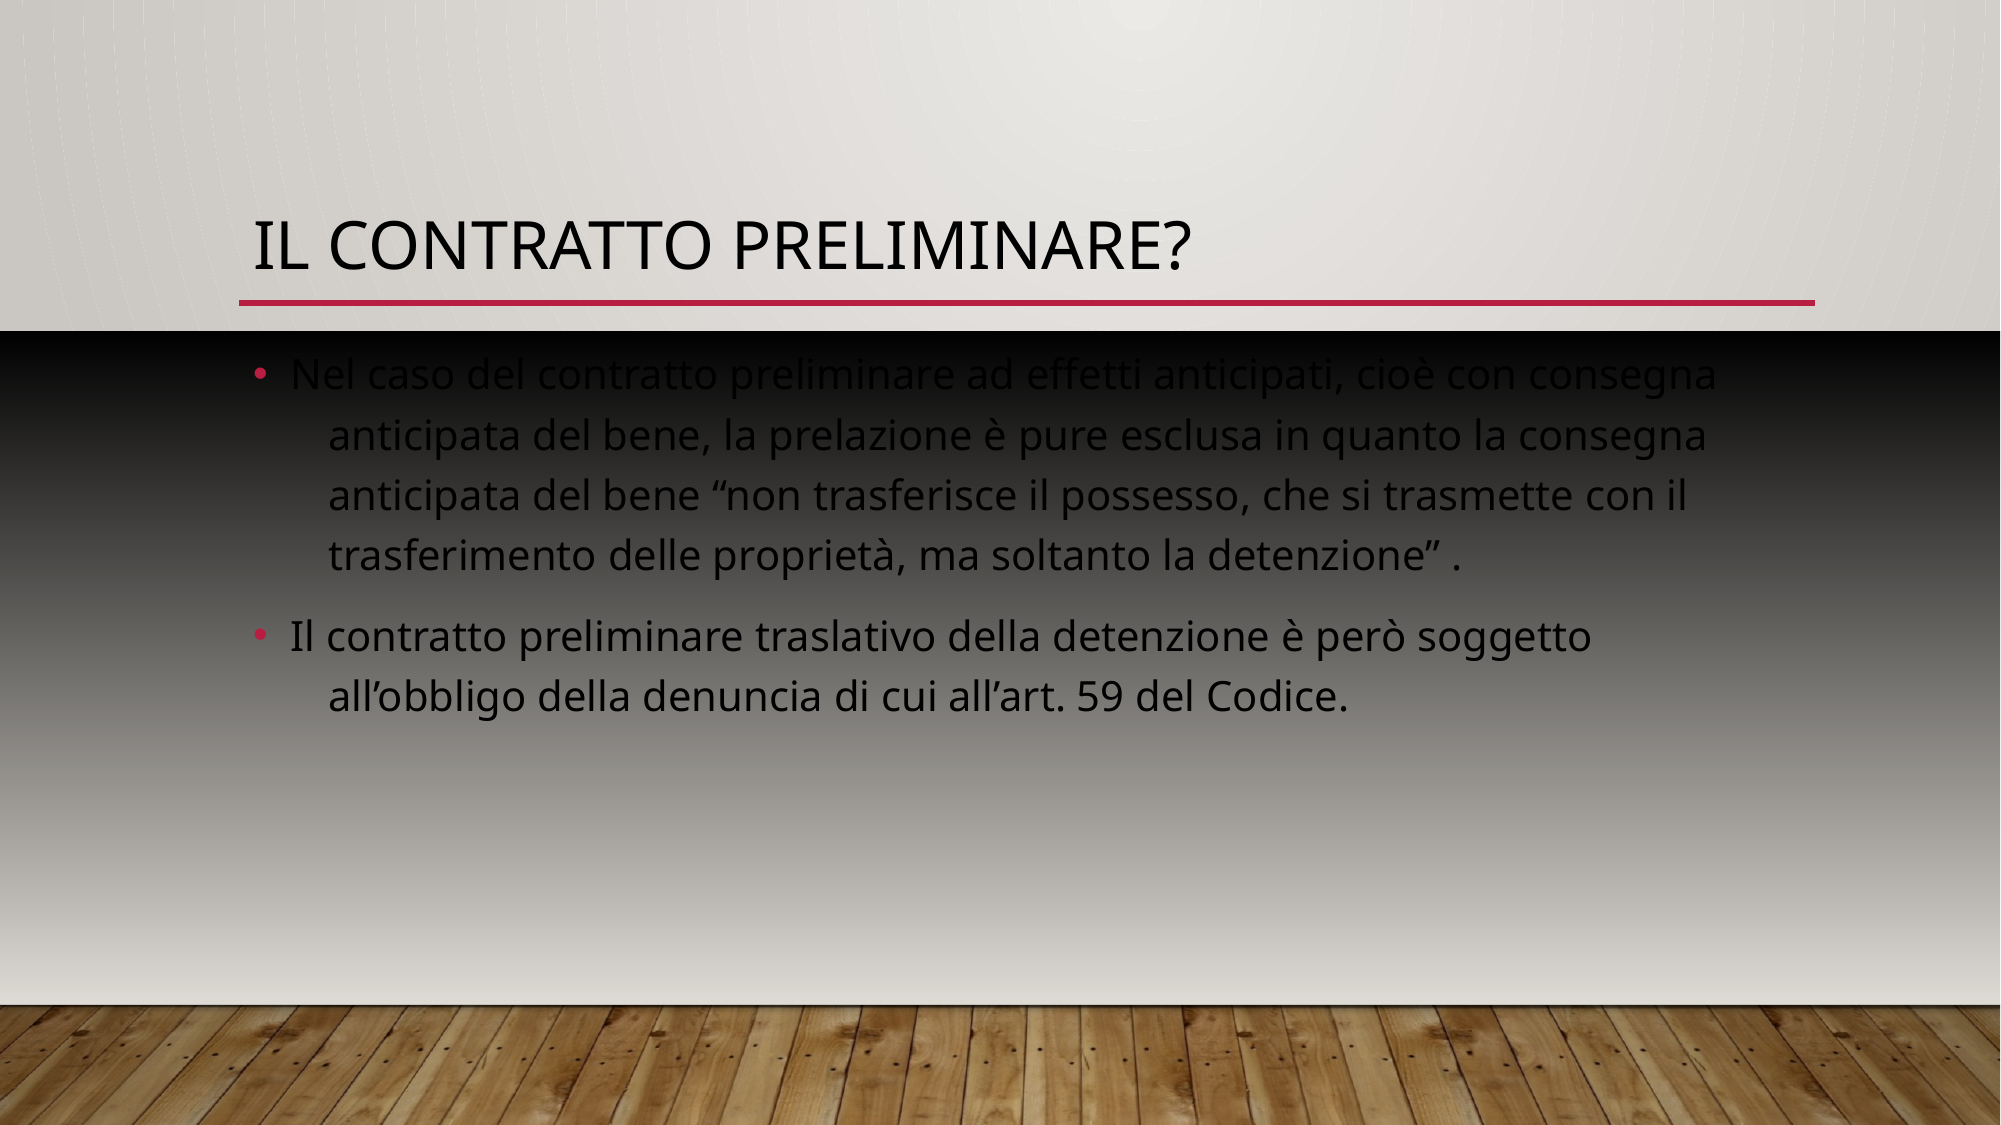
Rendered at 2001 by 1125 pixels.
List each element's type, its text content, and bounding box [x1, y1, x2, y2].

list Nel caso del contratto preliminare ad effetti anticipati, cioè con consegna anticipata del bene, la prelazione è pure esclusa in quanto la consegna anticipata del bene “non trasferisce il possesso, che si trasmette con il trasferimento delle proprietà, ma soltanto la detenzione” . Il contratto preliminare traslativo della detenzione è però soggetto all’obbligo della denuncia di cui all’art. 59 del Codice. [238, 330, 1814, 897]
title Il contratto preliminare? [238, 131, 1814, 305]
